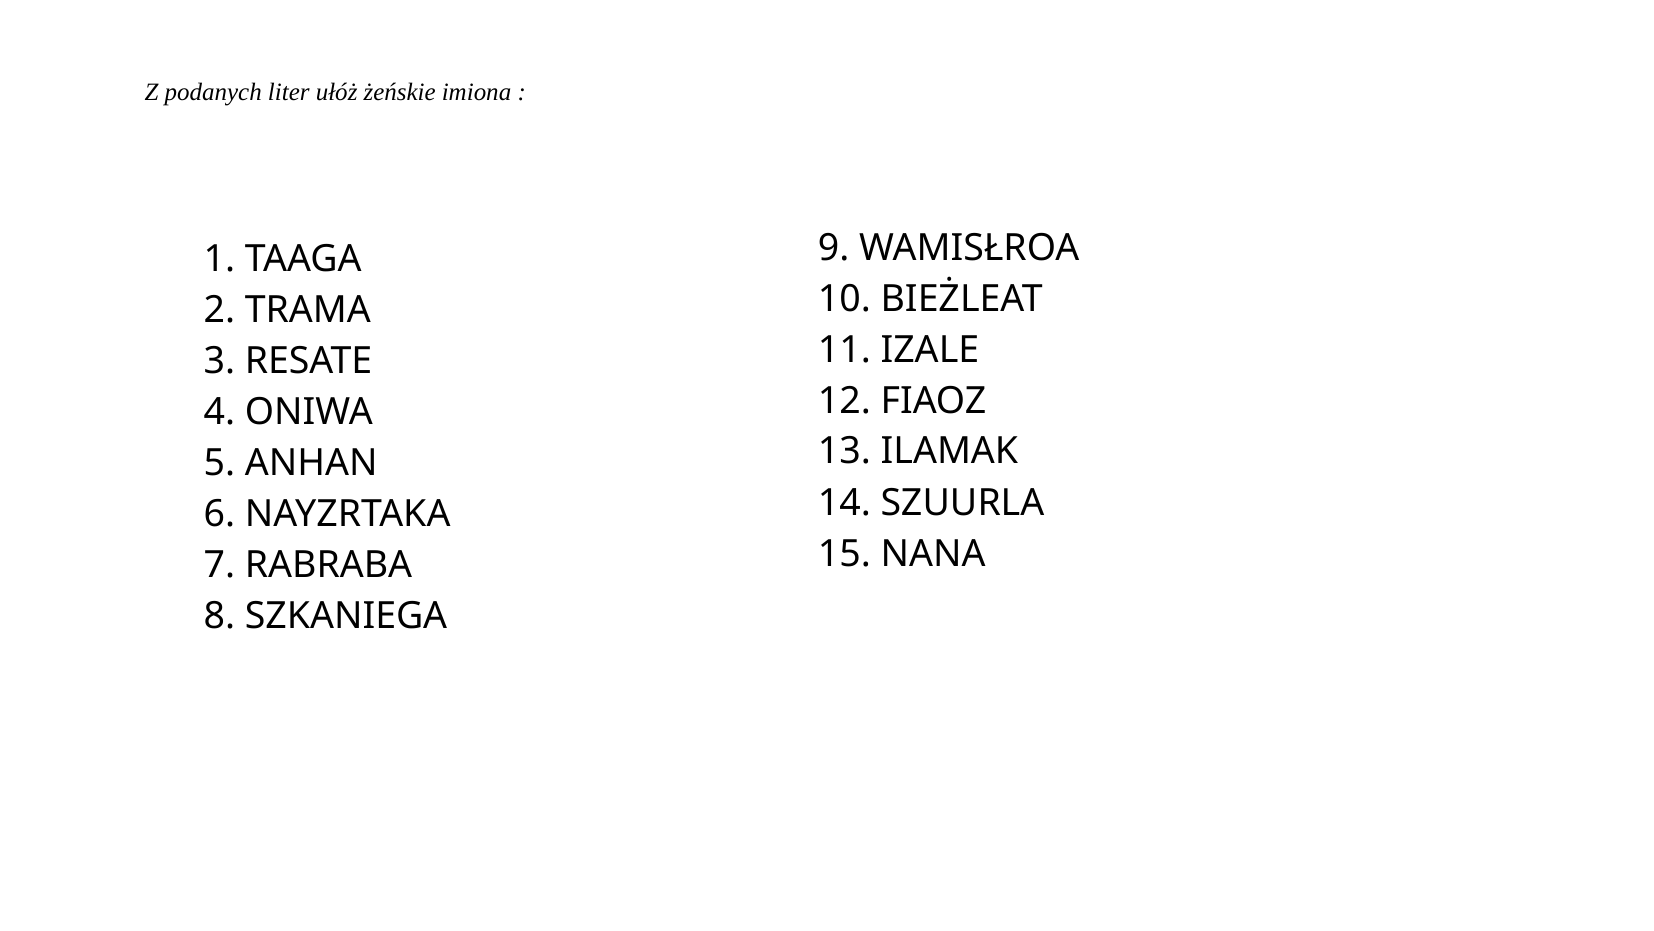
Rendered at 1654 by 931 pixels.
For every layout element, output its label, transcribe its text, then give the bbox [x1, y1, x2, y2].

text_box 9. WAMISŁROA 10. BIEŻLEAT 11. IZALE 12. FIAOZ 13. ILAMAK 14. SZUURLA 15. NANA [803, 212, 1193, 650]
text_box 1. TAAGA 2. TRAMA 3. RESATE 4. ONIWA 5. ANHAN 6. NAYZRTAKA 7. RABRABA 8. SZKANIEGA [188, 224, 603, 686]
text_box Z podanych liter ułóż żeńskie imiona : [129, 70, 548, 115]
